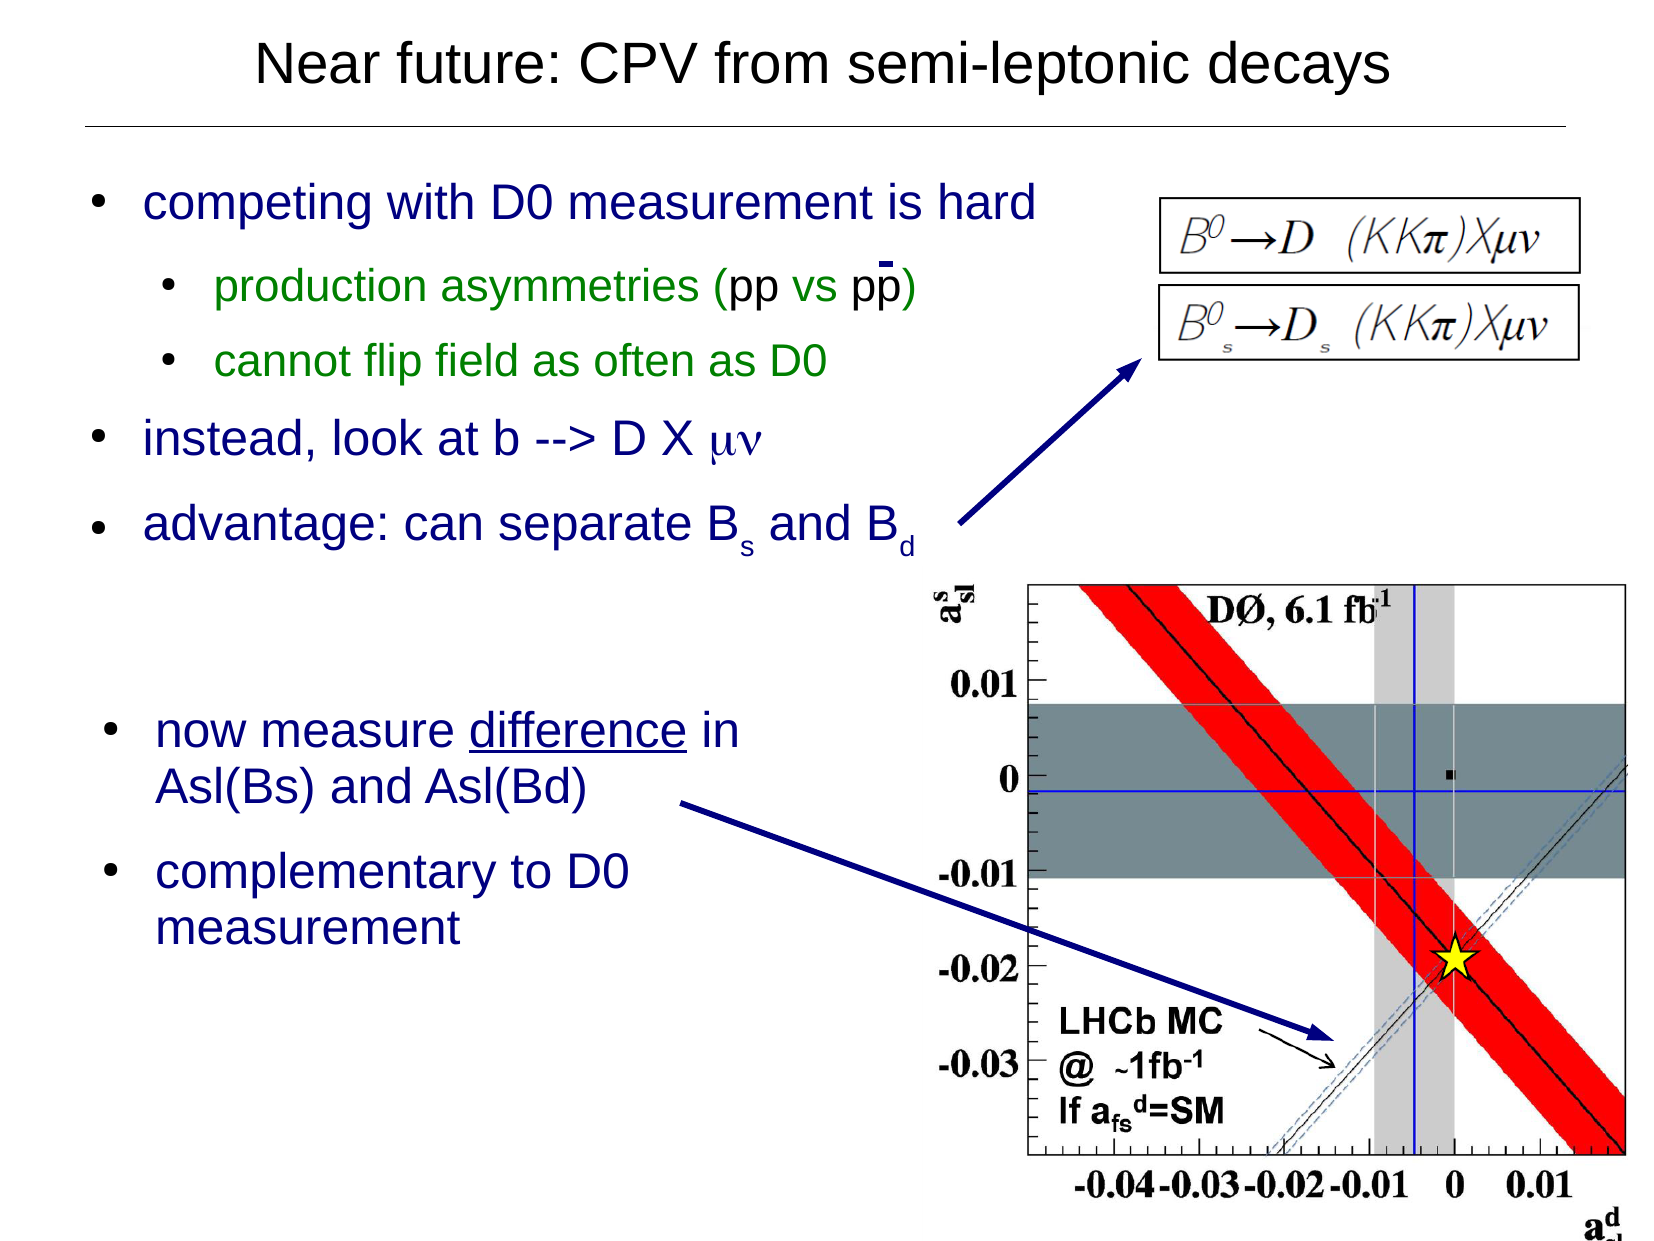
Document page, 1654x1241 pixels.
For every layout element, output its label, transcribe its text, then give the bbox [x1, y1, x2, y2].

picture [1153, 192, 1591, 374]
list now measure difference in Asl(Bs) and Asl(Bd) complementary to D0 measurement [84, 702, 892, 974]
list competing with D0 measurement is hard production asymmetries (pp vs pp) cannot flip field as often as D0 instead, look at b --> D X mn advantage: can separate Bs and Bd [71, 174, 1072, 600]
picture [922, 566, 1631, 1241]
title Near future: CPV from semi-leptonic decays [79, 5, 1568, 121]
